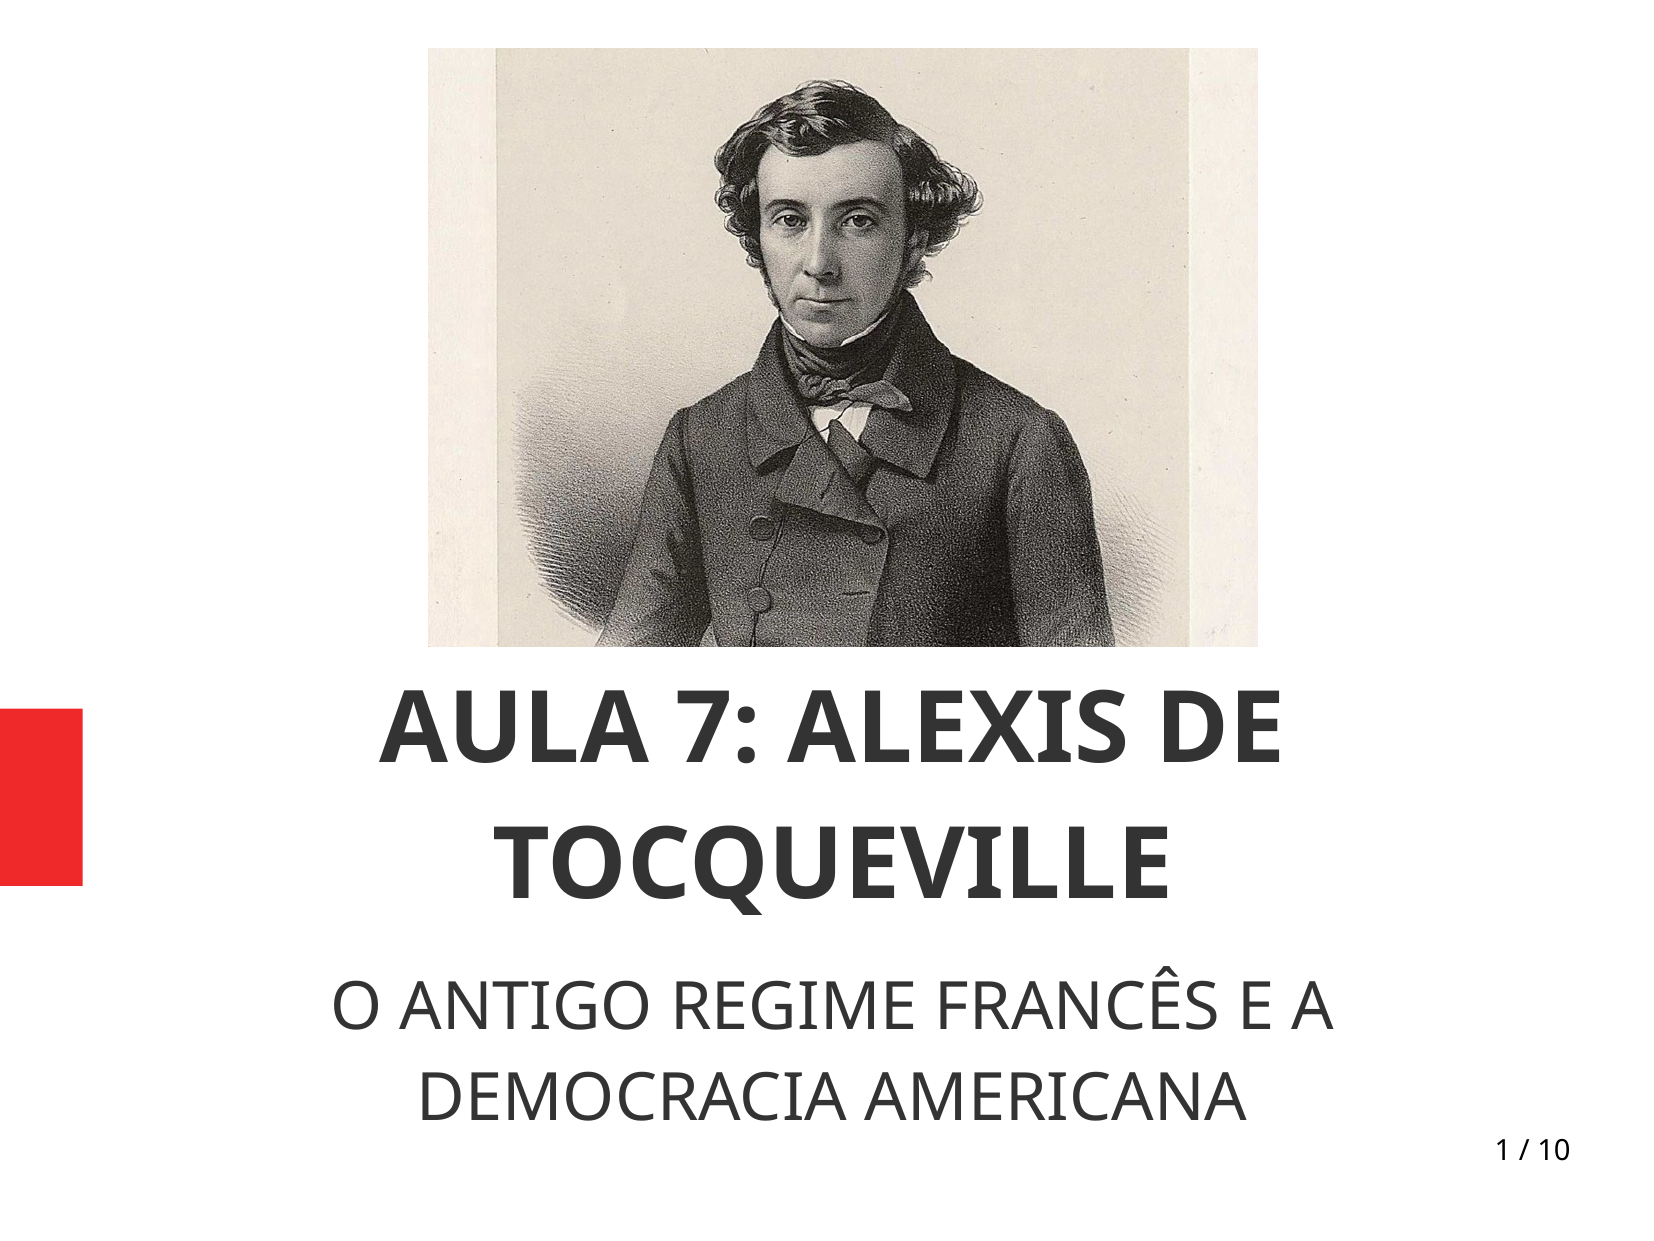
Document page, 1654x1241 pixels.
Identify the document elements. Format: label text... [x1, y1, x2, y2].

picture [428, 48, 1258, 647]
subtitle O ANTIGO REGIME FRANCÊS E A DEMOCRACIA AMERICANA [129, 968, 1536, 1130]
title AULA 7: ALEXIS DE TOCQUEVILLE [129, 655, 1536, 928]
